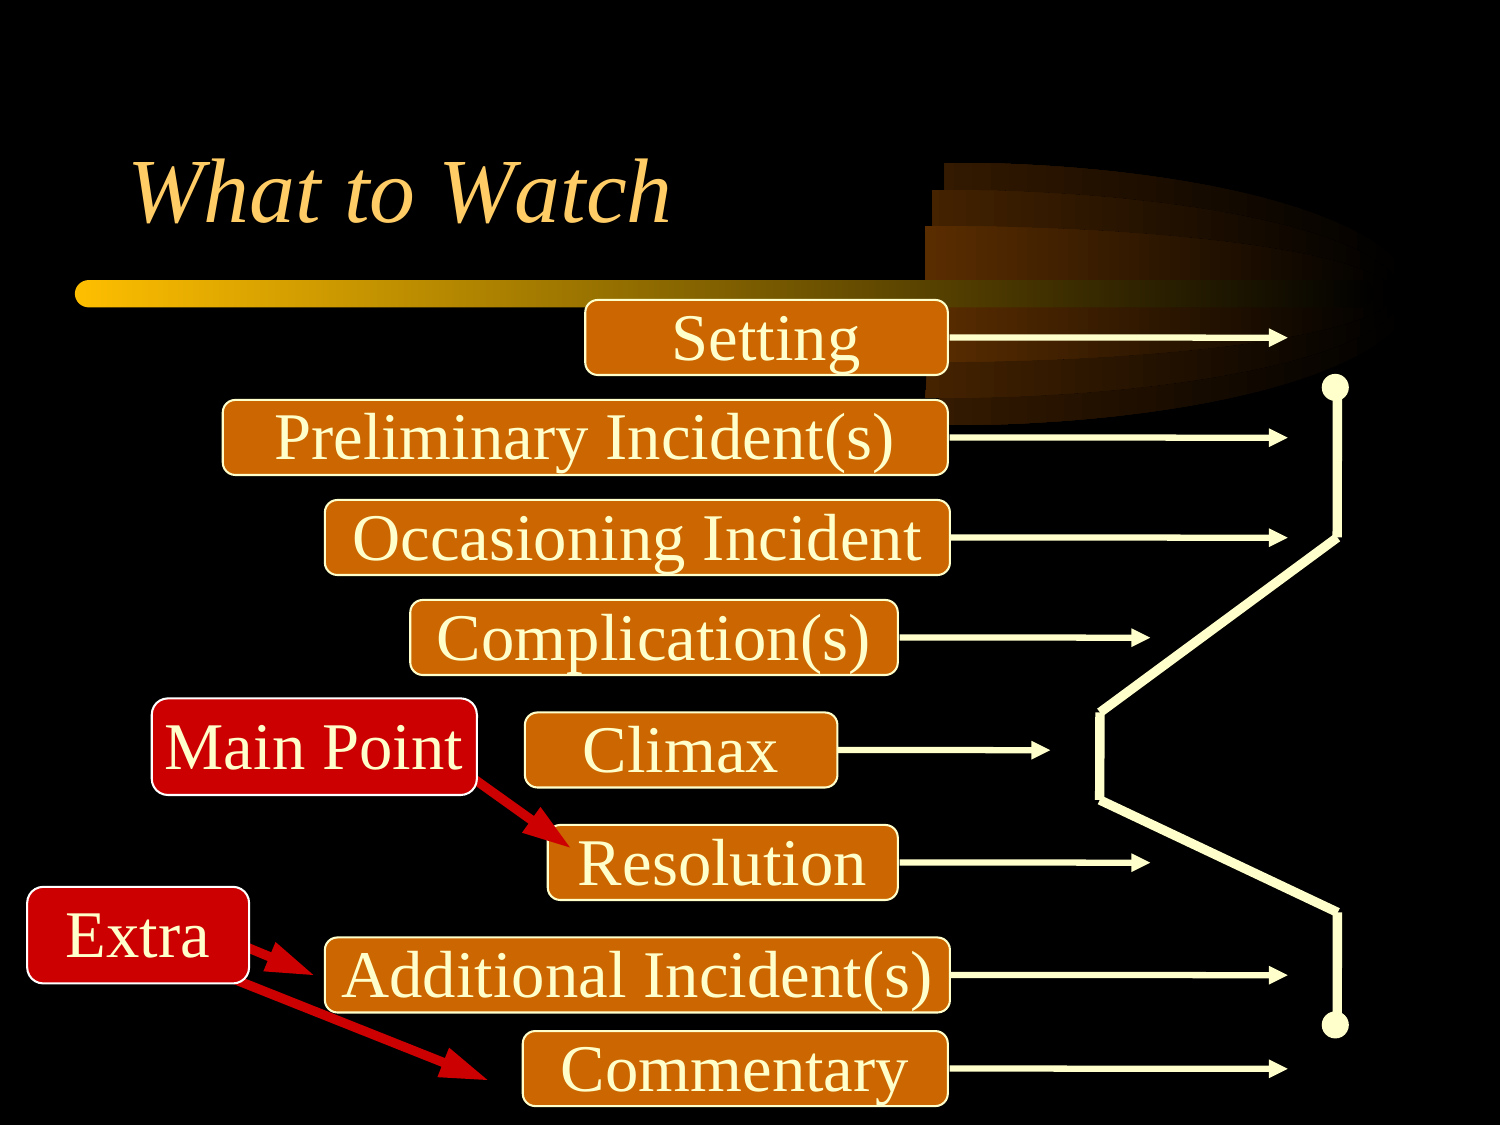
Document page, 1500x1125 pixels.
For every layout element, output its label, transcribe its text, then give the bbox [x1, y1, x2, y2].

title What to Watch [112, 62, 1388, 250]
text_box Resolution [547, 824, 898, 901]
text_box Setting [585, 299, 948, 376]
text_box Additional Incident(s) [324, 937, 950, 1013]
text_box Extra [27, 886, 250, 984]
text_box Occasioning Incident [324, 499, 950, 576]
text_box Main Point [151, 698, 477, 796]
text_box Complication(s) [410, 599, 898, 676]
text_box Preliminary Incident(s) [222, 399, 948, 475]
text_box [1322, 374, 1348, 400]
text_box Commentary [522, 1031, 948, 1107]
text_box Climax [524, 712, 838, 788]
text_box [1322, 1012, 1348, 1038]
